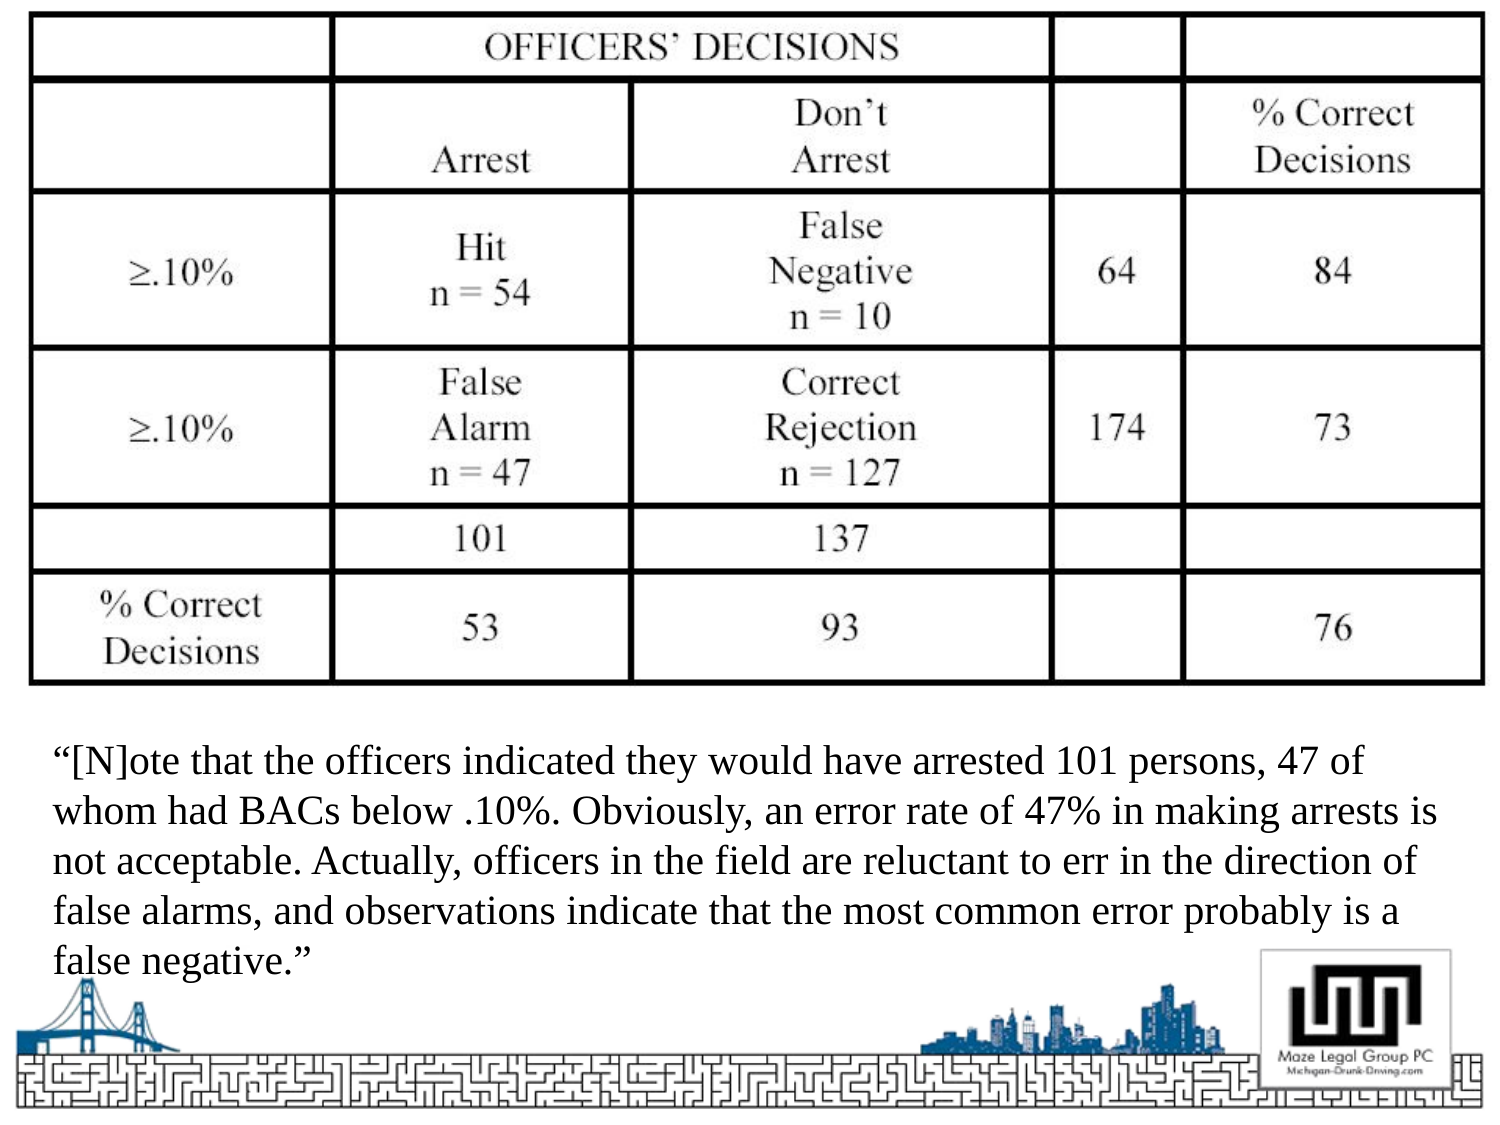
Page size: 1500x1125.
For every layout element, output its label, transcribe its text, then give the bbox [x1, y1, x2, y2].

text_box “[N]ote that the officers indicated they would have arrested 101 persons, 47 of whom had BACs below .10%. Obviously, an error rate of 47% in making arrests is not acceptable. Actually, officers in the field are reluctant to err in the direction of false alarms, and observations indicate that the most common error probably is a false negative.” [37, 725, 1463, 991]
picture [15, 0, 1500, 697]
